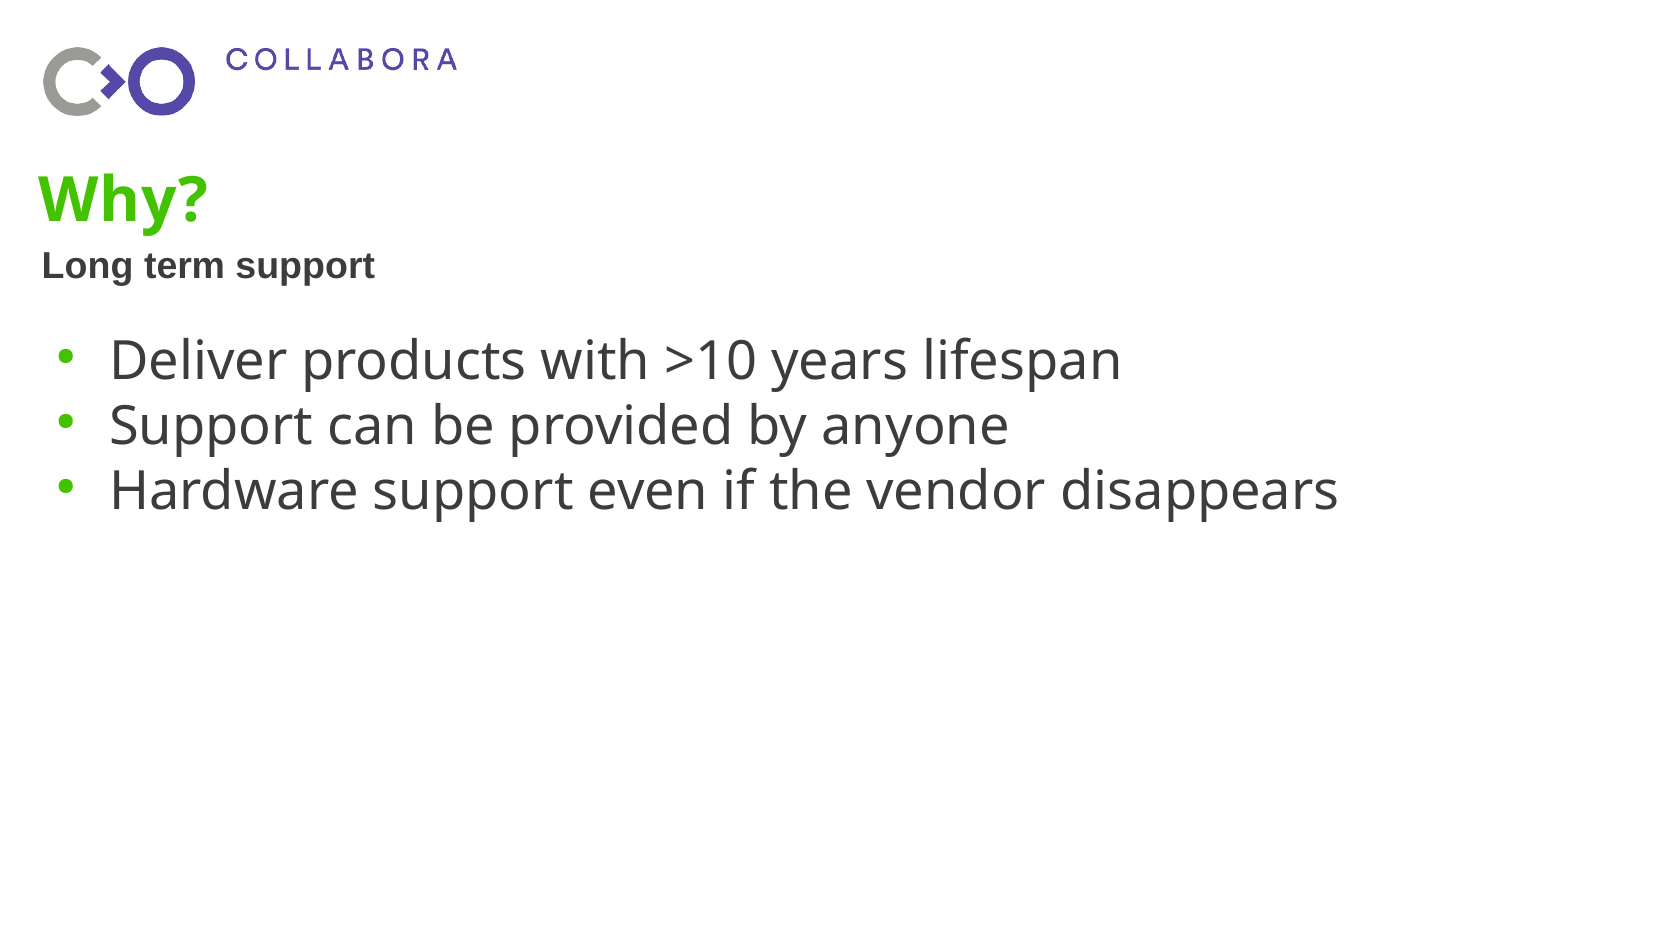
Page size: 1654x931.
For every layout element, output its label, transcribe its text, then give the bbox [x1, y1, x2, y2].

title Why? [38, 159, 1614, 216]
text_box Long term support [41, 240, 1614, 290]
list Deliver products with >10 years lifespan Support can be provided by anyone Hardware support even if the vendor disappears [38, 325, 1614, 581]
picture [43, 47, 457, 116]
